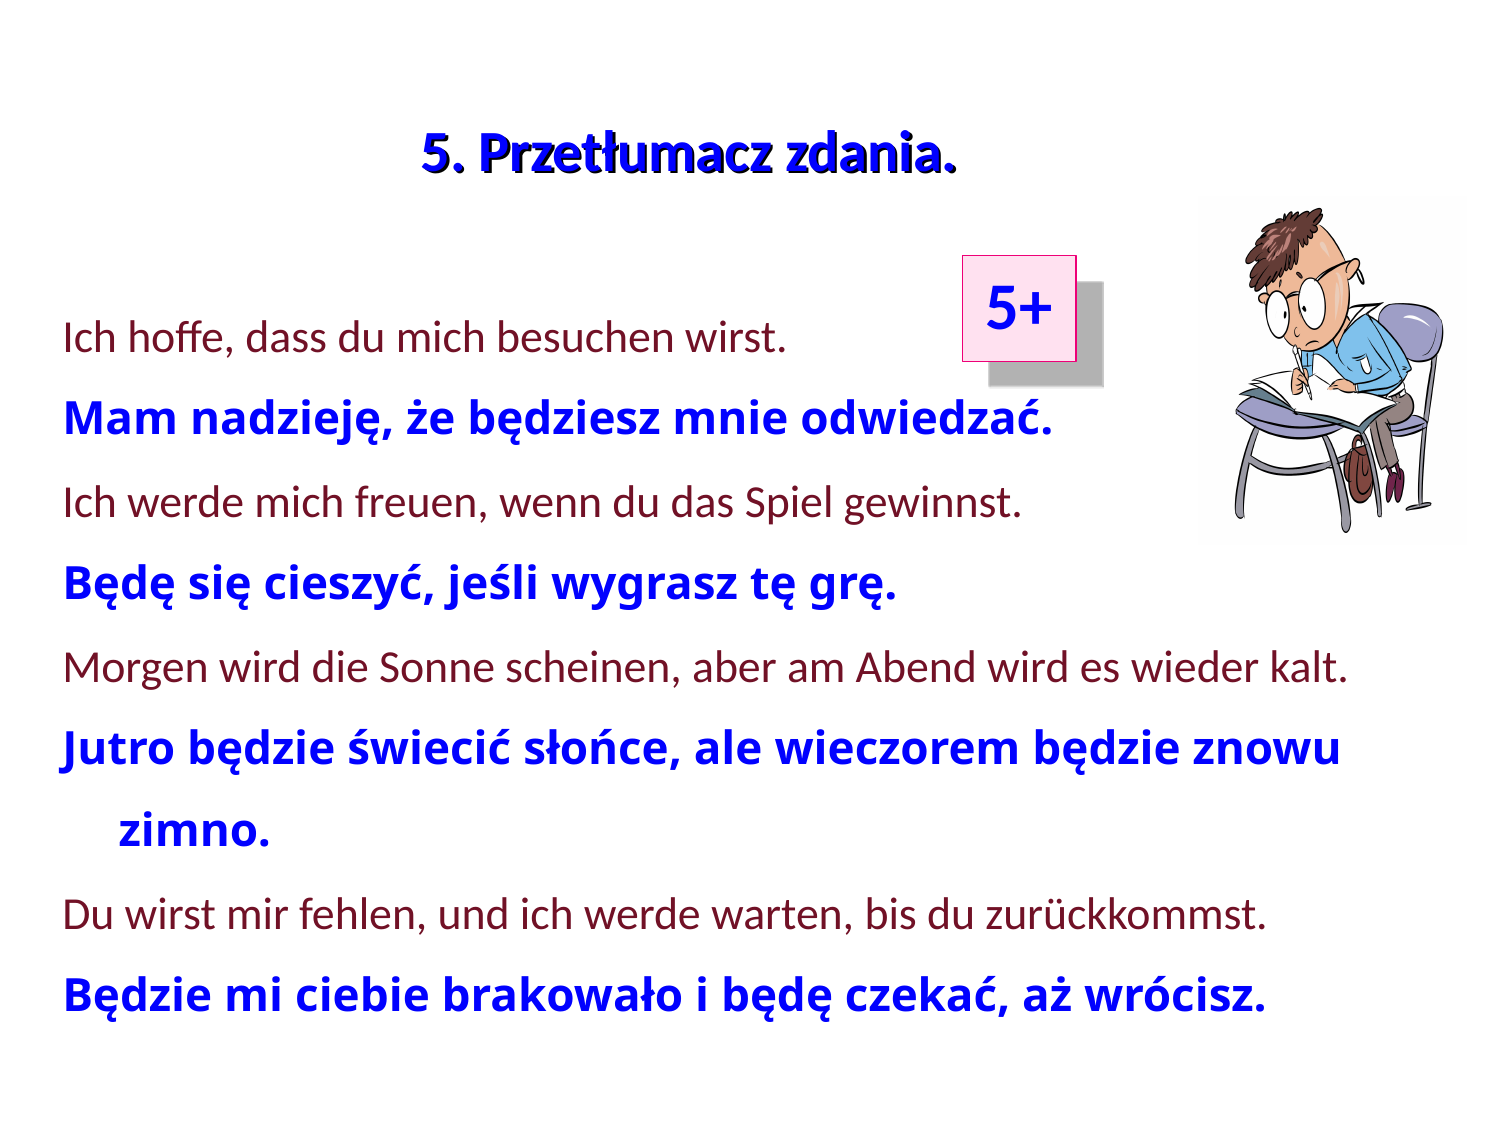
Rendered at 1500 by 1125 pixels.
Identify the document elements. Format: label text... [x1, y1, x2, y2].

text_box 5+ [962, 255, 1077, 362]
picture [1198, 196, 1467, 545]
text_box Ich hoffe, dass du mich besuchen wirst. Mam nadzieję, że będziesz mnie odwiedzać. Ich werde mich freuen, wenn du das Spiel gewinnst. Będę się cieszyć, jeśli wygrasz tę grę. Morgen wird die Sonne scheinen, aber am Abend wird es wieder kalt. Jutro będzie świecić słońce, ale wieczorem będzie znowu zimno. Du wirst mir fehlen, und ich werde warten, bis du zurückkommst. Będzie mi ciebie brakowało i będę czekać, aż wrócisz. [47, 271, 1385, 943]
text_box 5. Przetłumacz zdania. [406, 106, 973, 191]
